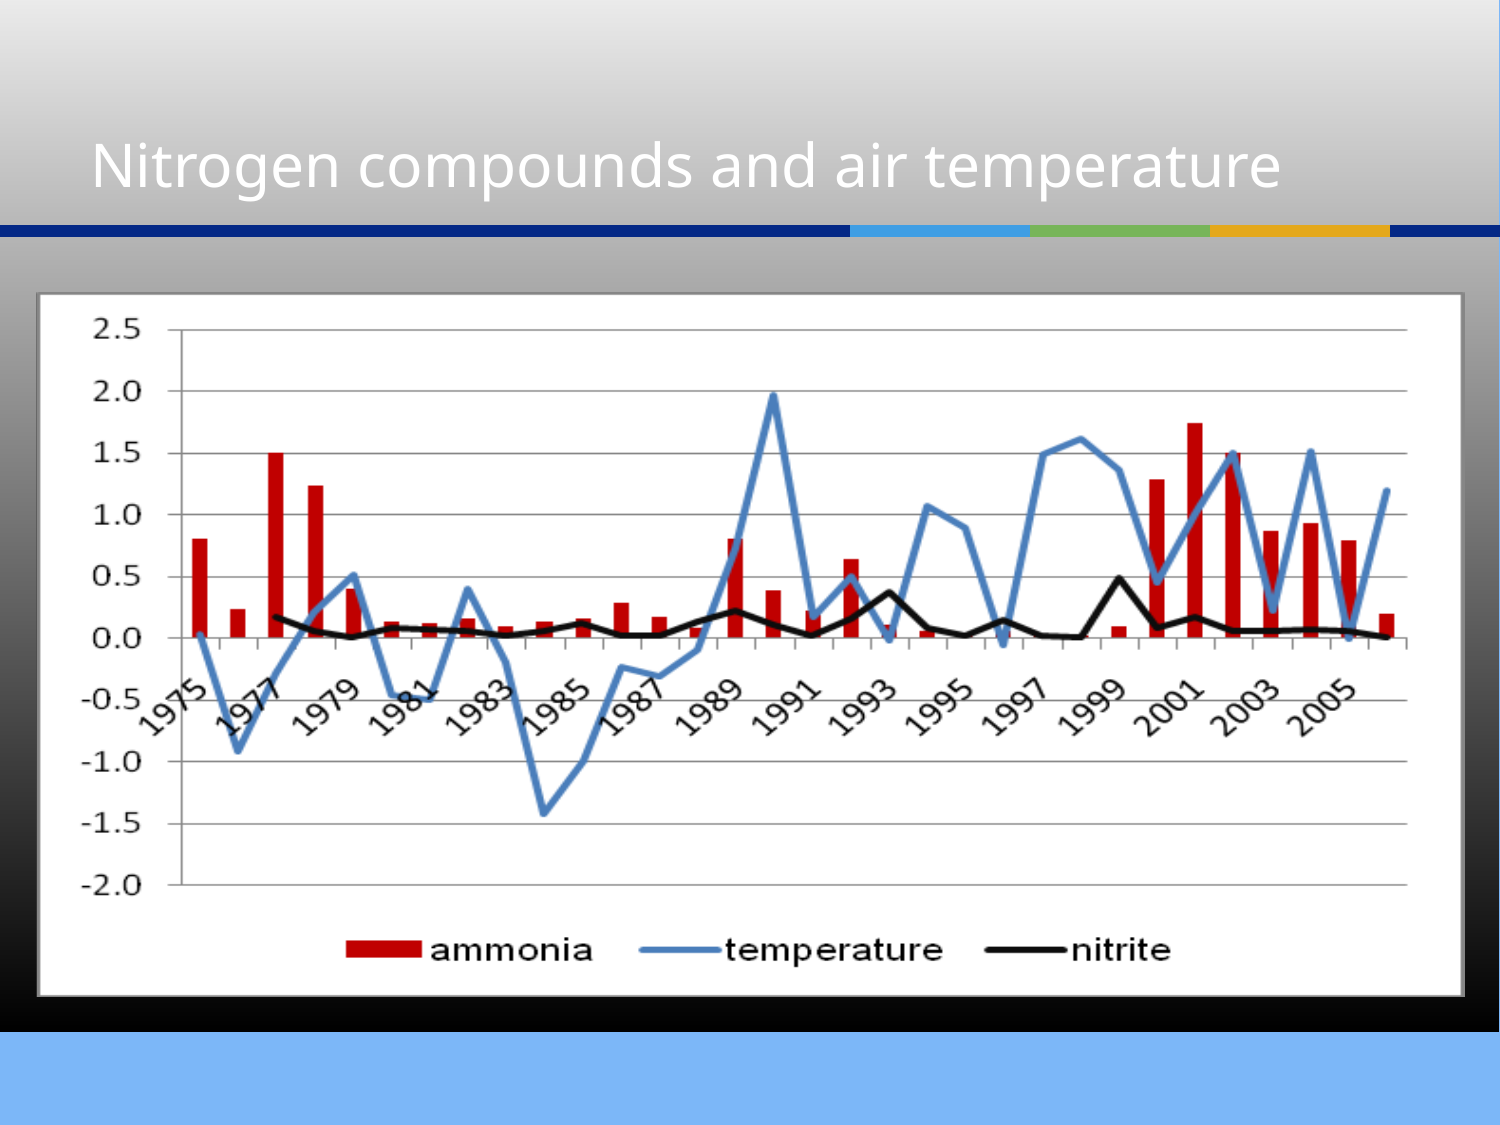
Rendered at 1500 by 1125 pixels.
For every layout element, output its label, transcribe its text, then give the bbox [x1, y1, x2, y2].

picture [35, 292, 1465, 997]
title Nitrogen compounds and air temperature [75, 24, 1426, 213]
